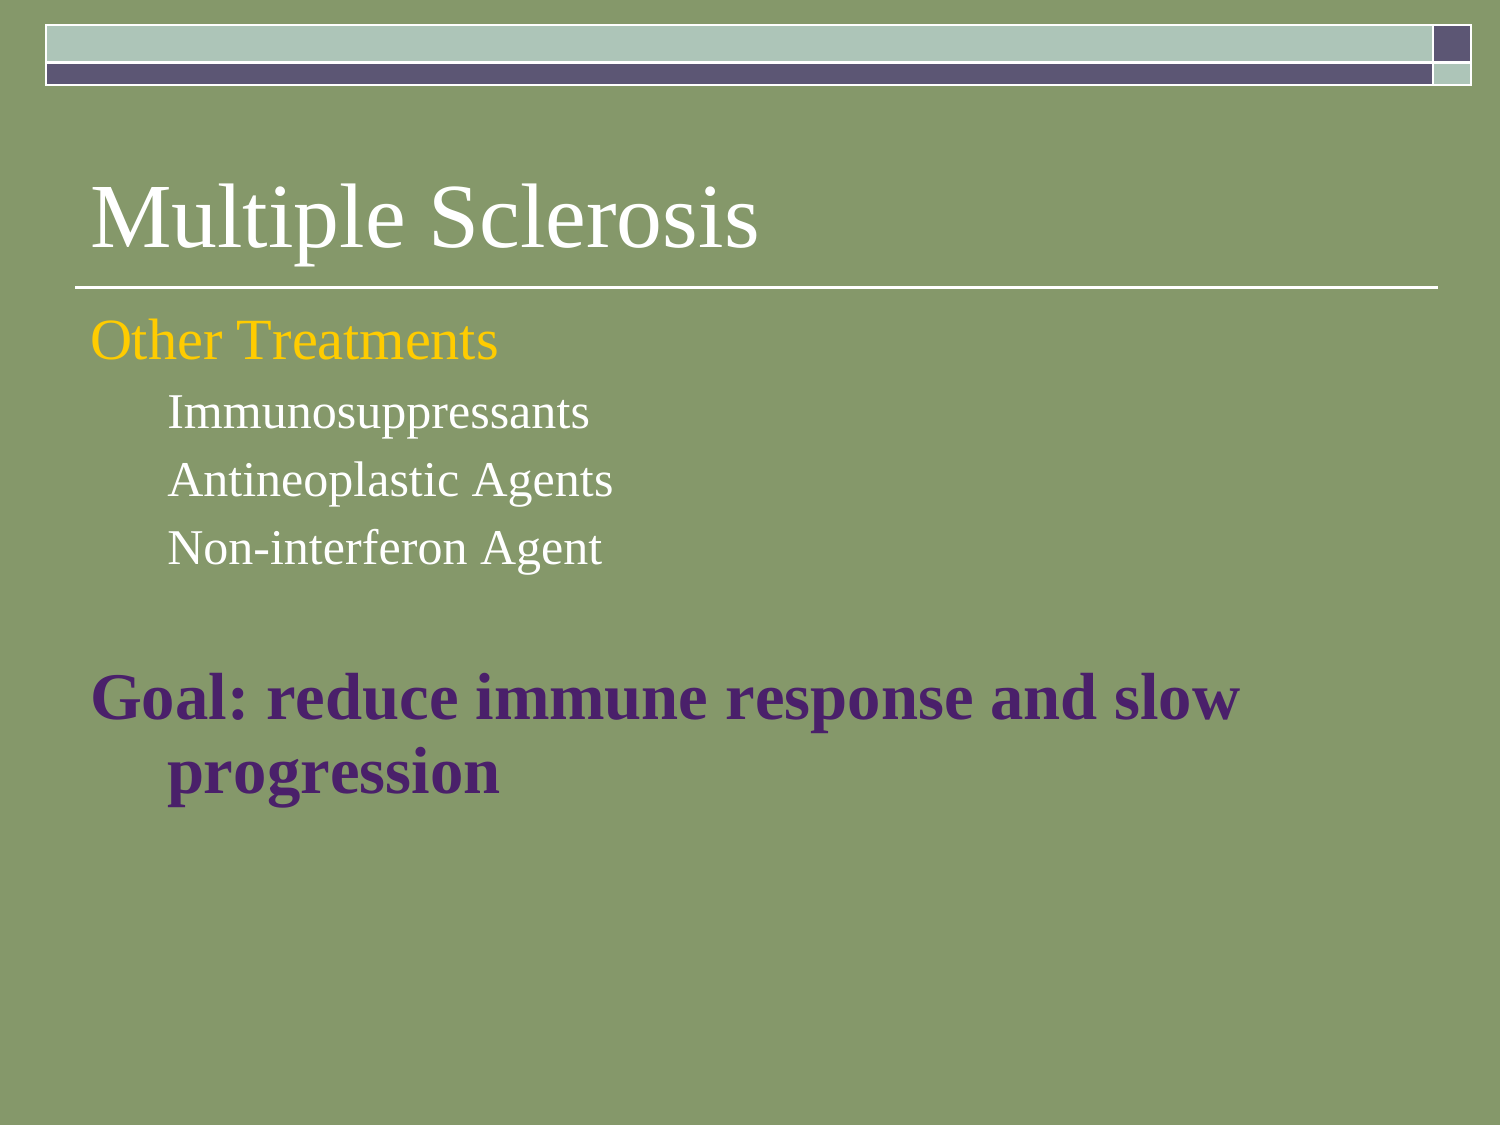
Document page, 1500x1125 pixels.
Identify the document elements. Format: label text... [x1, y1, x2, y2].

list Other Treatments Immunosuppressants Antineoplastic Agents Non-interferon Agent Goal: reduce immune response and slow progression [75, 299, 1426, 1006]
title Multiple Sclerosis [75, 87, 1426, 275]
